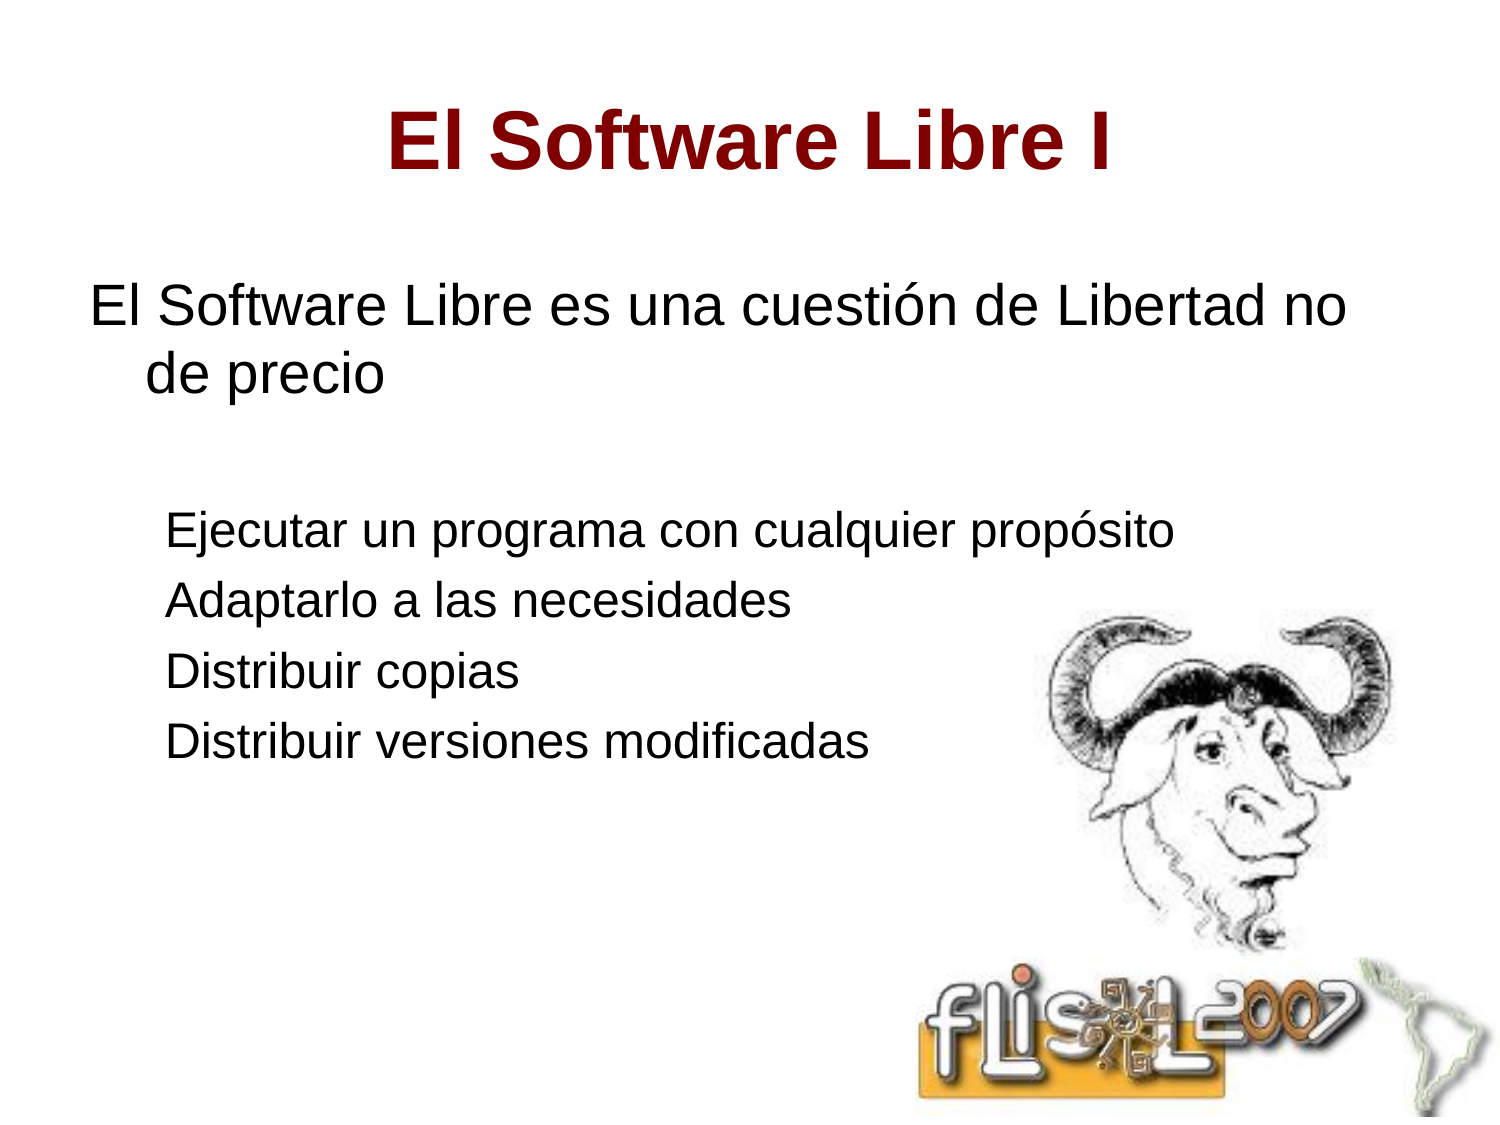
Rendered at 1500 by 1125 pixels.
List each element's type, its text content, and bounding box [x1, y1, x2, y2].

picture [915, 609, 1500, 1117]
title El Software Libre I [75, 45, 1426, 233]
list El Software Libre es una cuestión de Libertad no de precio Ejecutar un programa con cualquier propósito Adaptarlo a las necesidades Distribuir copias Distribuir versiones modificadas [75, 262, 1426, 1006]
